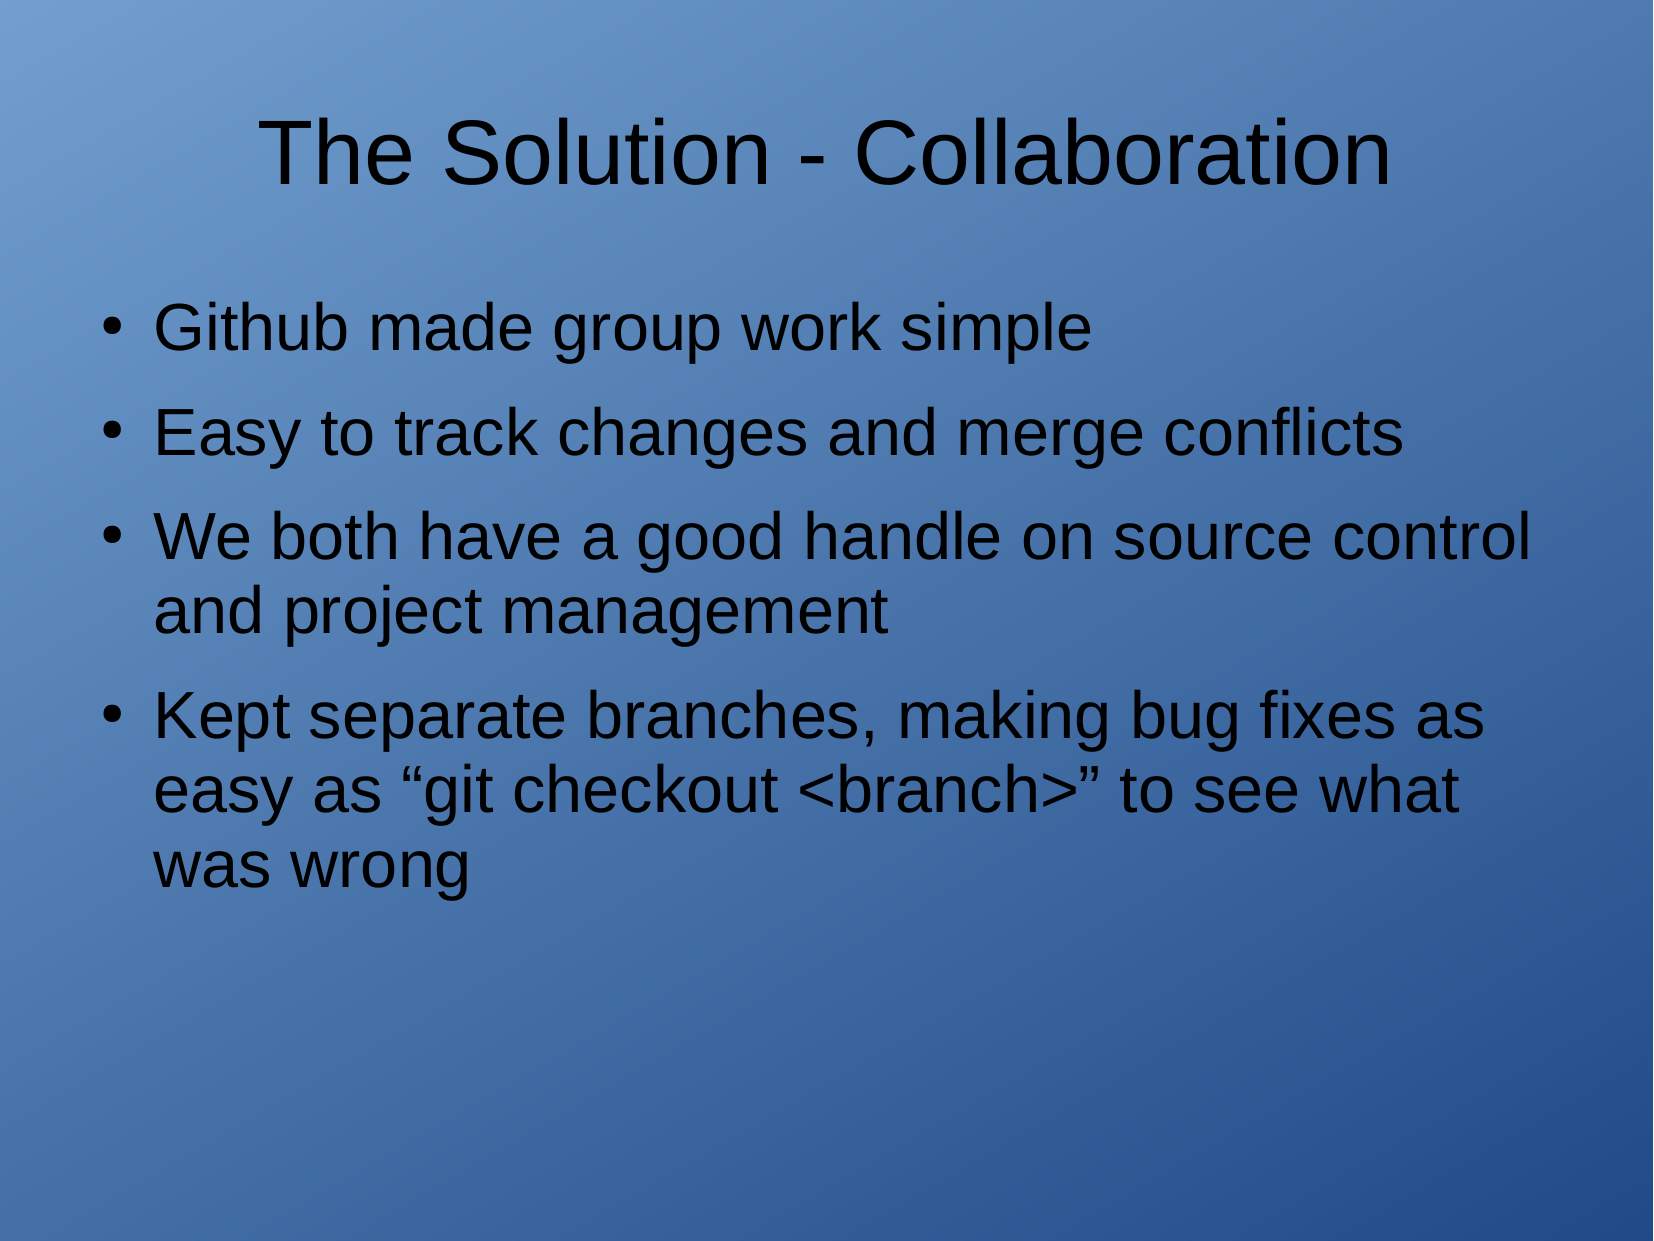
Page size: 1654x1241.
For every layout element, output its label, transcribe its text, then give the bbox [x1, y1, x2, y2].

title The Solution - Collaboration [82, 49, 1571, 257]
list Github made group work simple Easy to track changes and merge conflicts We both have a good handle on source control and project management Kept separate branches, making bug fixes as easy as “git checkout <branch>” to see what was wrong [82, 290, 1571, 1010]
